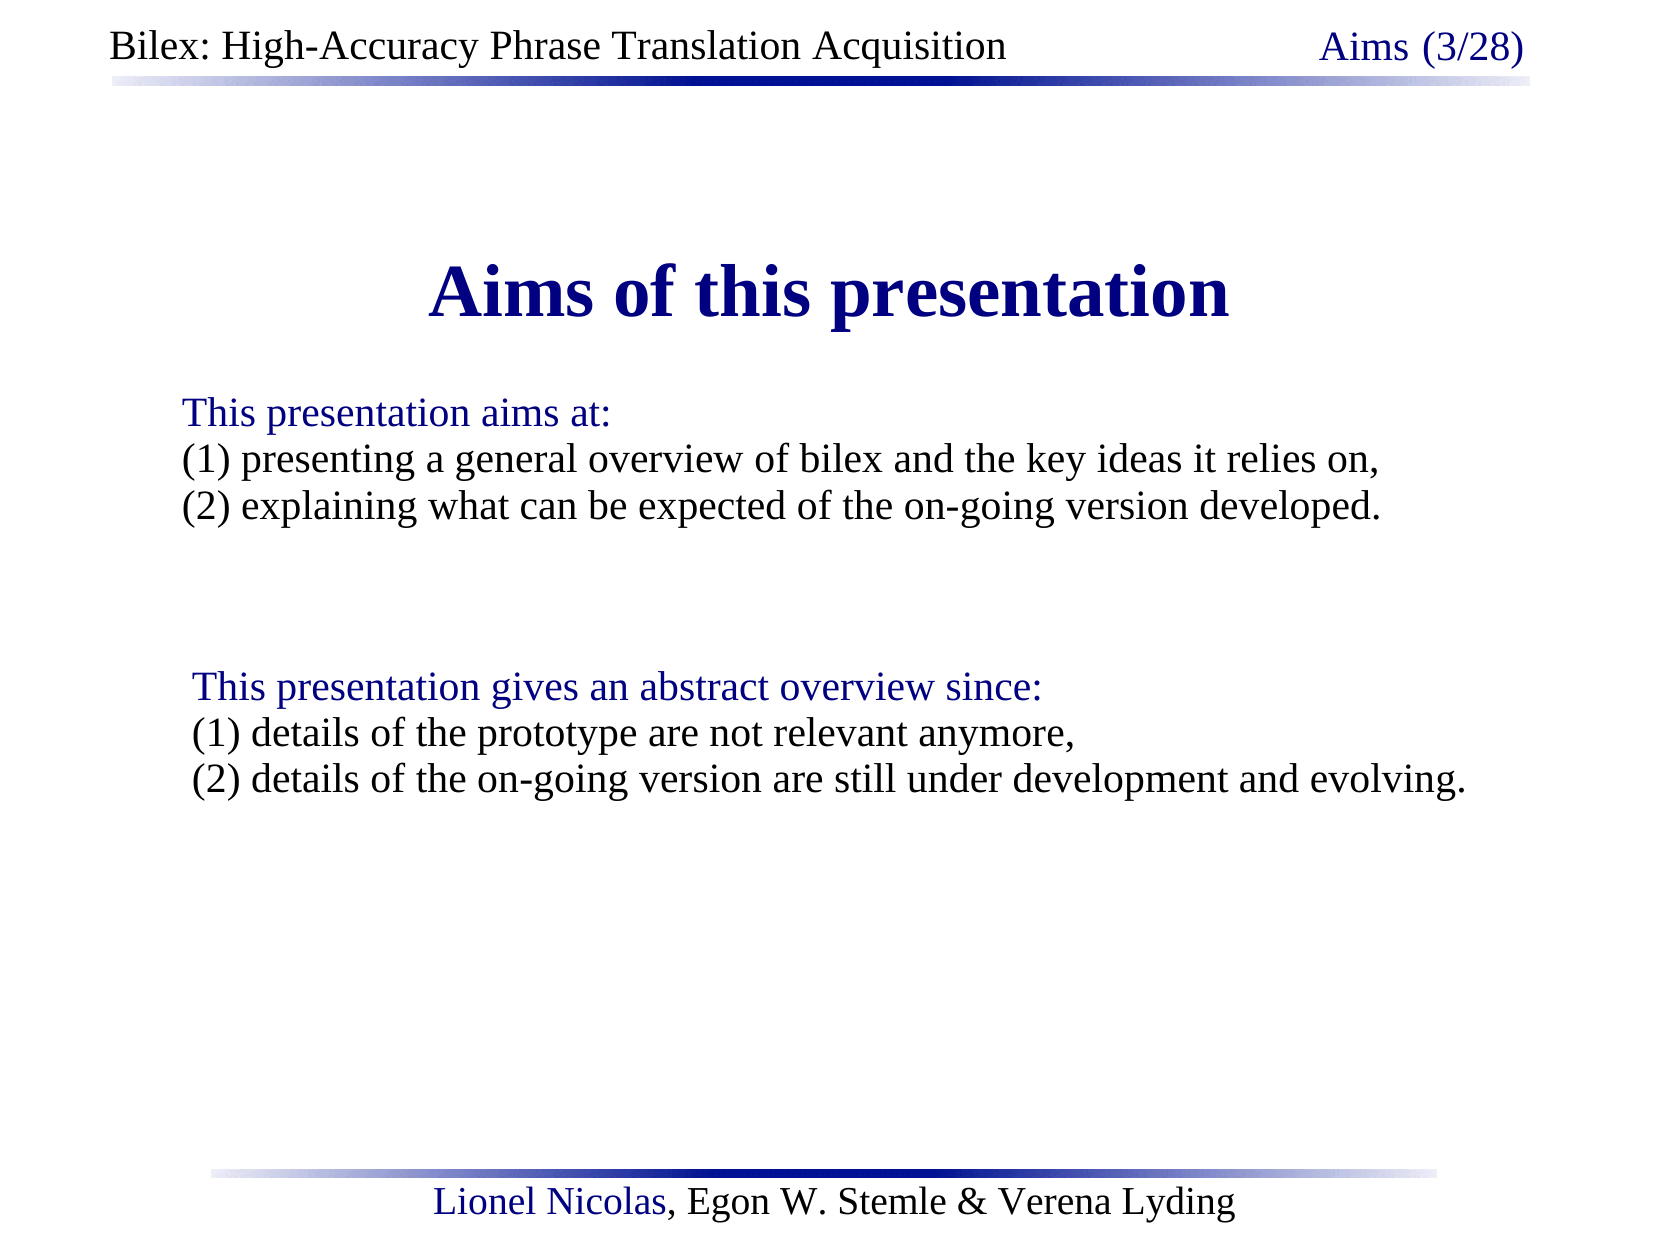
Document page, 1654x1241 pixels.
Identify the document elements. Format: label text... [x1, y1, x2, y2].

picture [112, 76, 1530, 86]
picture [211, 1169, 1437, 1178]
text_box Aims [1304, 15, 1425, 82]
text_box Aims of this presentation [413, 242, 1246, 355]
text_box This presentation gives an abstract overview since: (1) details of the prototype are not relevant anymore, (2) details of the on-going version are still under development and evolving. [177, 655, 1493, 974]
text_box This presentation aims at: (1) presenting a general overview of bilex and the key ideas it relies on, (2) explaining what can be expected of the on-going version developed. [167, 382, 1483, 700]
